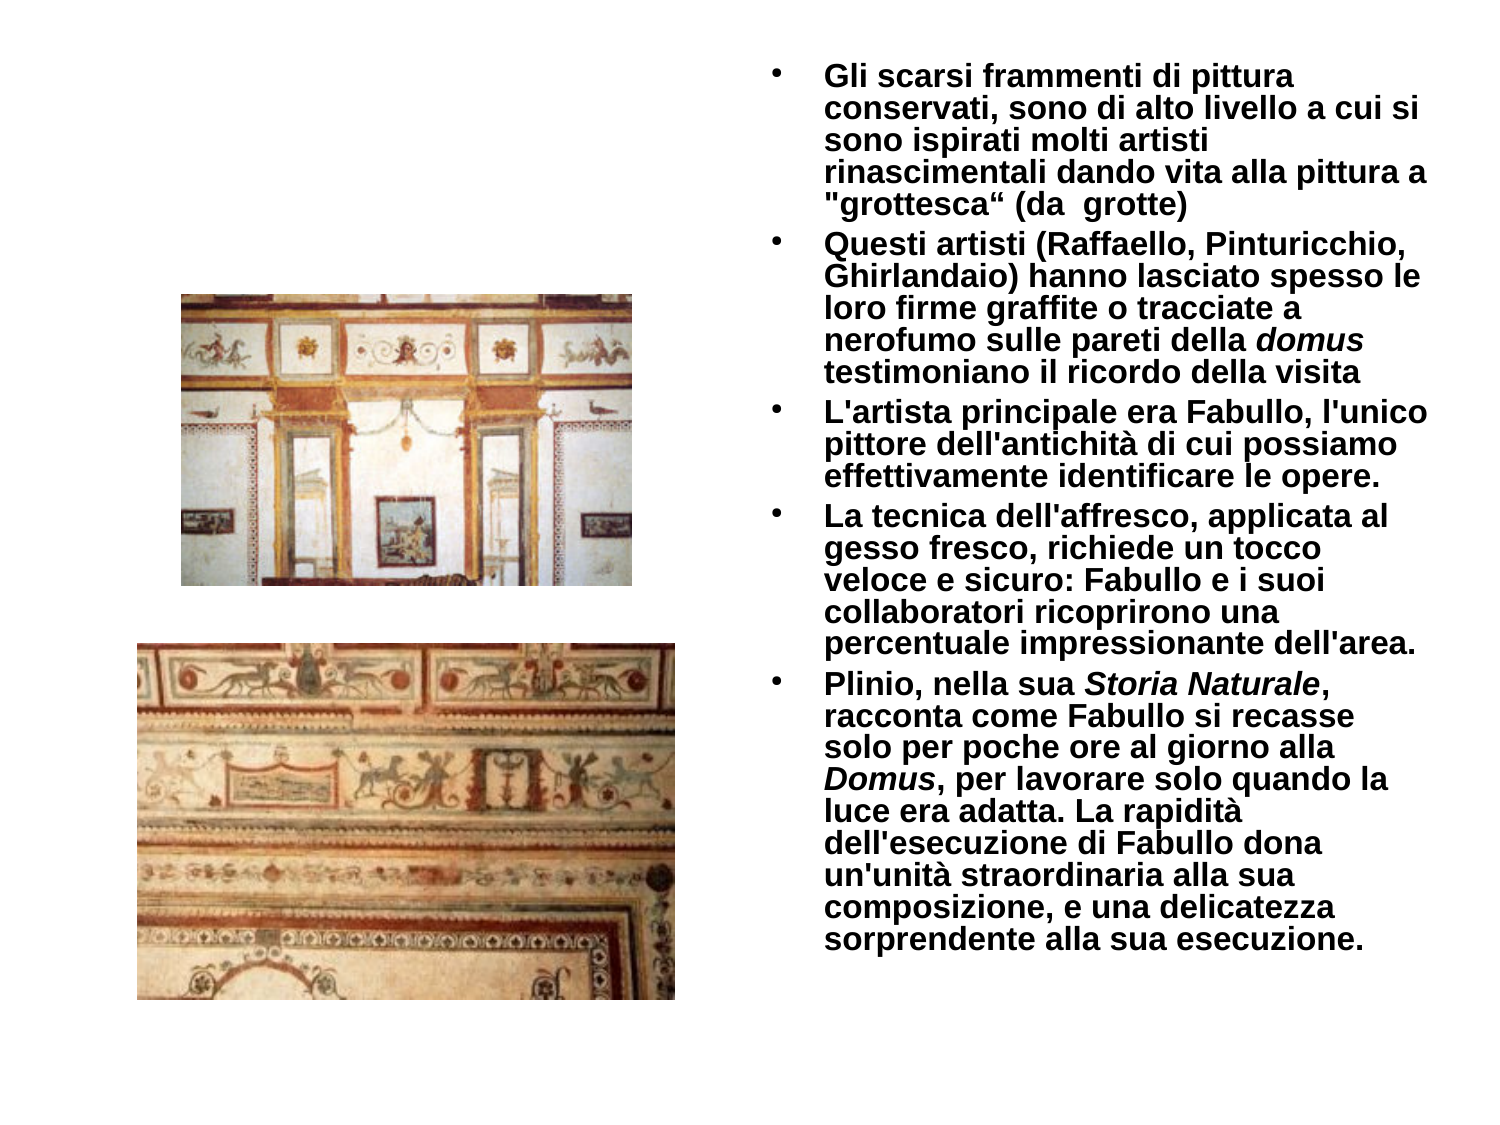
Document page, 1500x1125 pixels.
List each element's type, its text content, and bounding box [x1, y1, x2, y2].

list Gli scarsi frammenti di pittura conservati, sono di alto livello a cui si sono ispirati molti artisti rinascimentali dando vita alla pittura a "grottesca“ (da grotte) Questi artisti (Raffaello, Pinturicchio, Ghirlandaio) hanno lasciato spesso le loro firme graffite o tracciate a nerofumo sulle pareti della domus testimoniano il ricordo della visita L'artista principale era Fabullo, l'unico pittore dell'antichità di cui possiamo effettivamente identificare le opere. La tecnica dell'affresco, applicata al gesso fresco, richiede un tocco veloce e sicuro: Fabullo e i suoi collaboratori ricoprirono una percentuale impressionante dell'area. Plinio, nella sua Storia Naturale, racconta come Fabullo si recasse solo per poche ore al giorno alla Domus, per lavorare solo quando la luce era adatta. La rapidità dell'esecuzione di Fabullo dona un'unità straordinaria alla sua composizione, e una delicatezza sorprendente alla sua esecuzione. [738, 54, 1447, 1071]
picture [137, 643, 675, 1000]
picture [181, 294, 632, 586]
